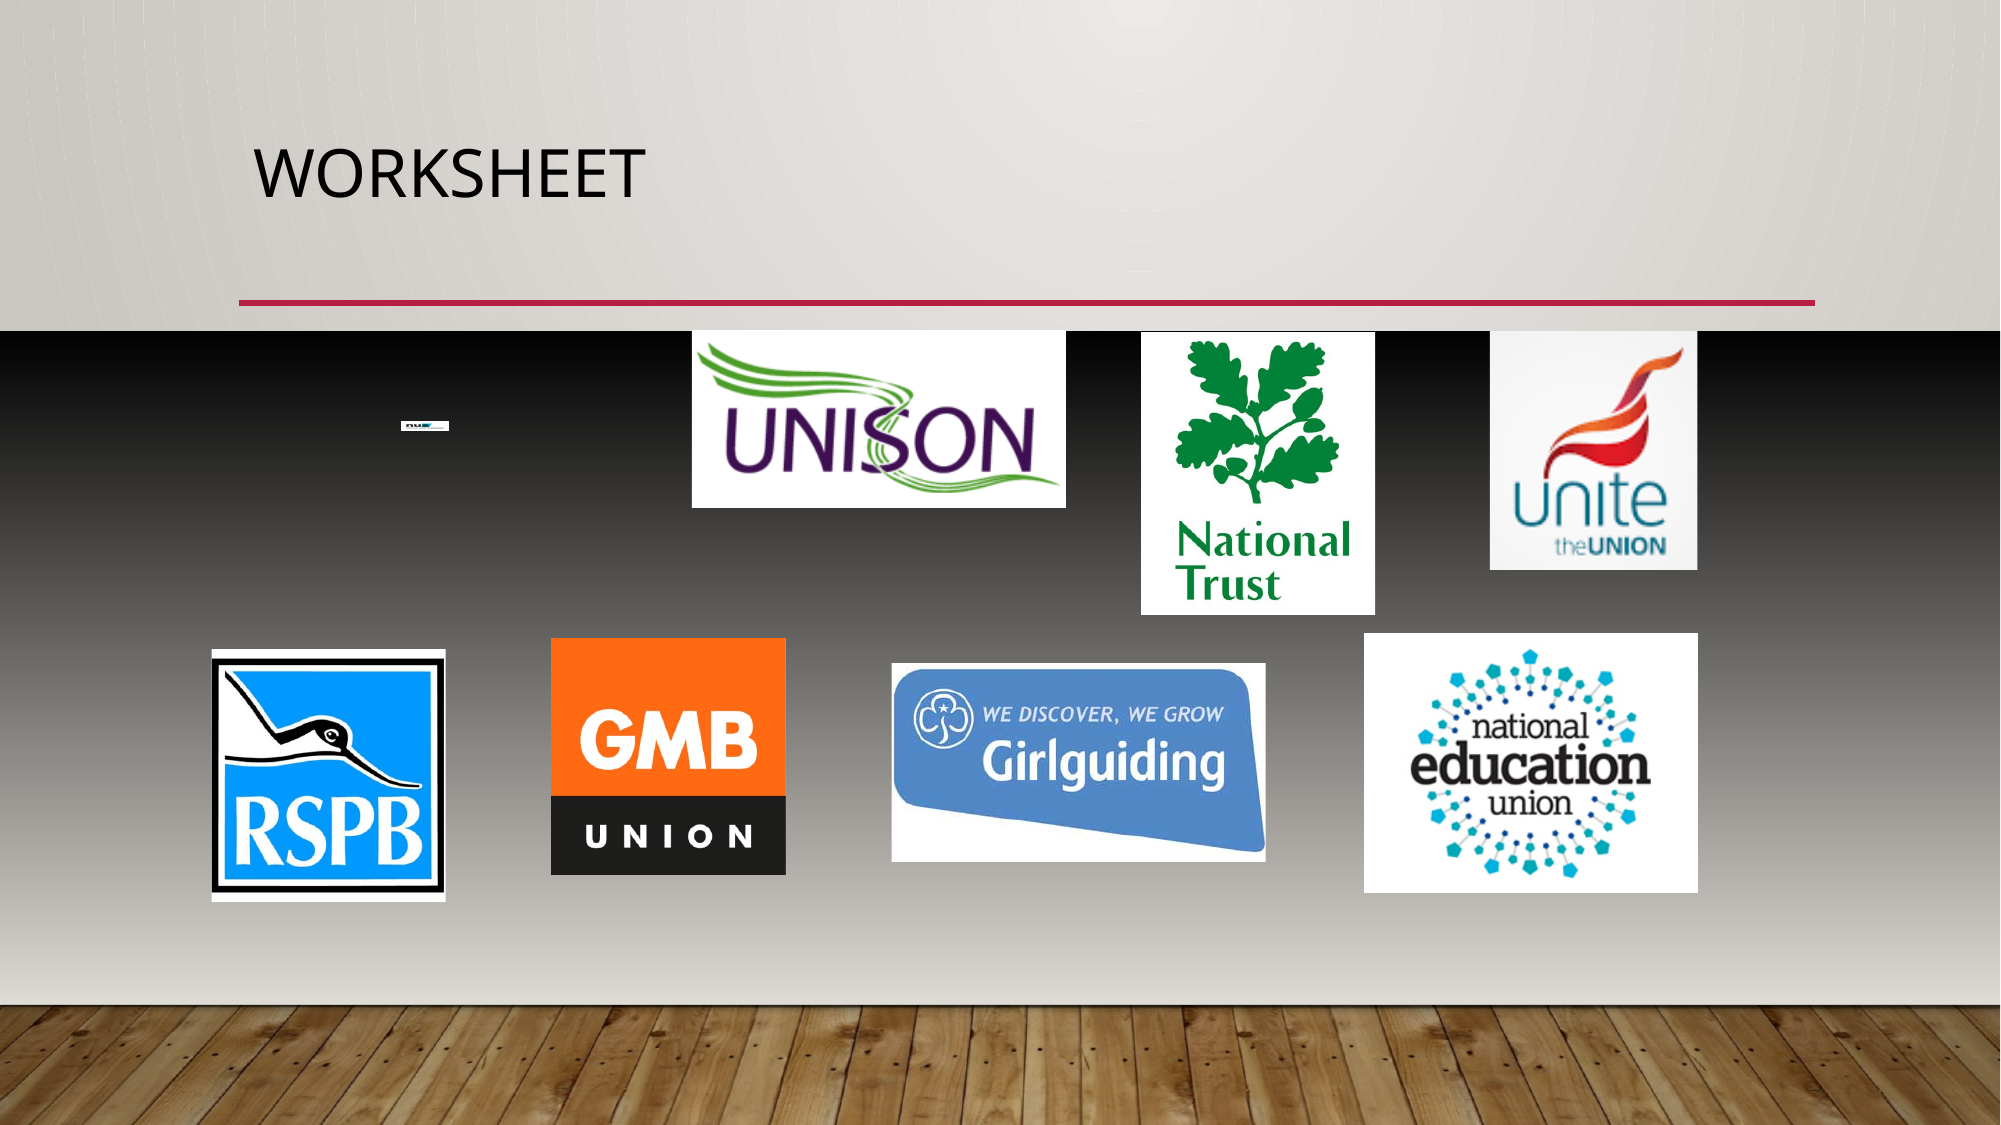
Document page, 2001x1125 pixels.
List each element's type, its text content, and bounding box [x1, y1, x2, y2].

picture [1141, 332, 1376, 615]
picture [551, 638, 786, 875]
picture [244, 335, 634, 509]
picture [1364, 633, 1698, 893]
title Worksheet [238, 131, 1814, 305]
picture [691, 330, 1066, 508]
picture [211, 649, 446, 902]
picture [1489, 331, 1698, 570]
picture [891, 663, 1266, 862]
